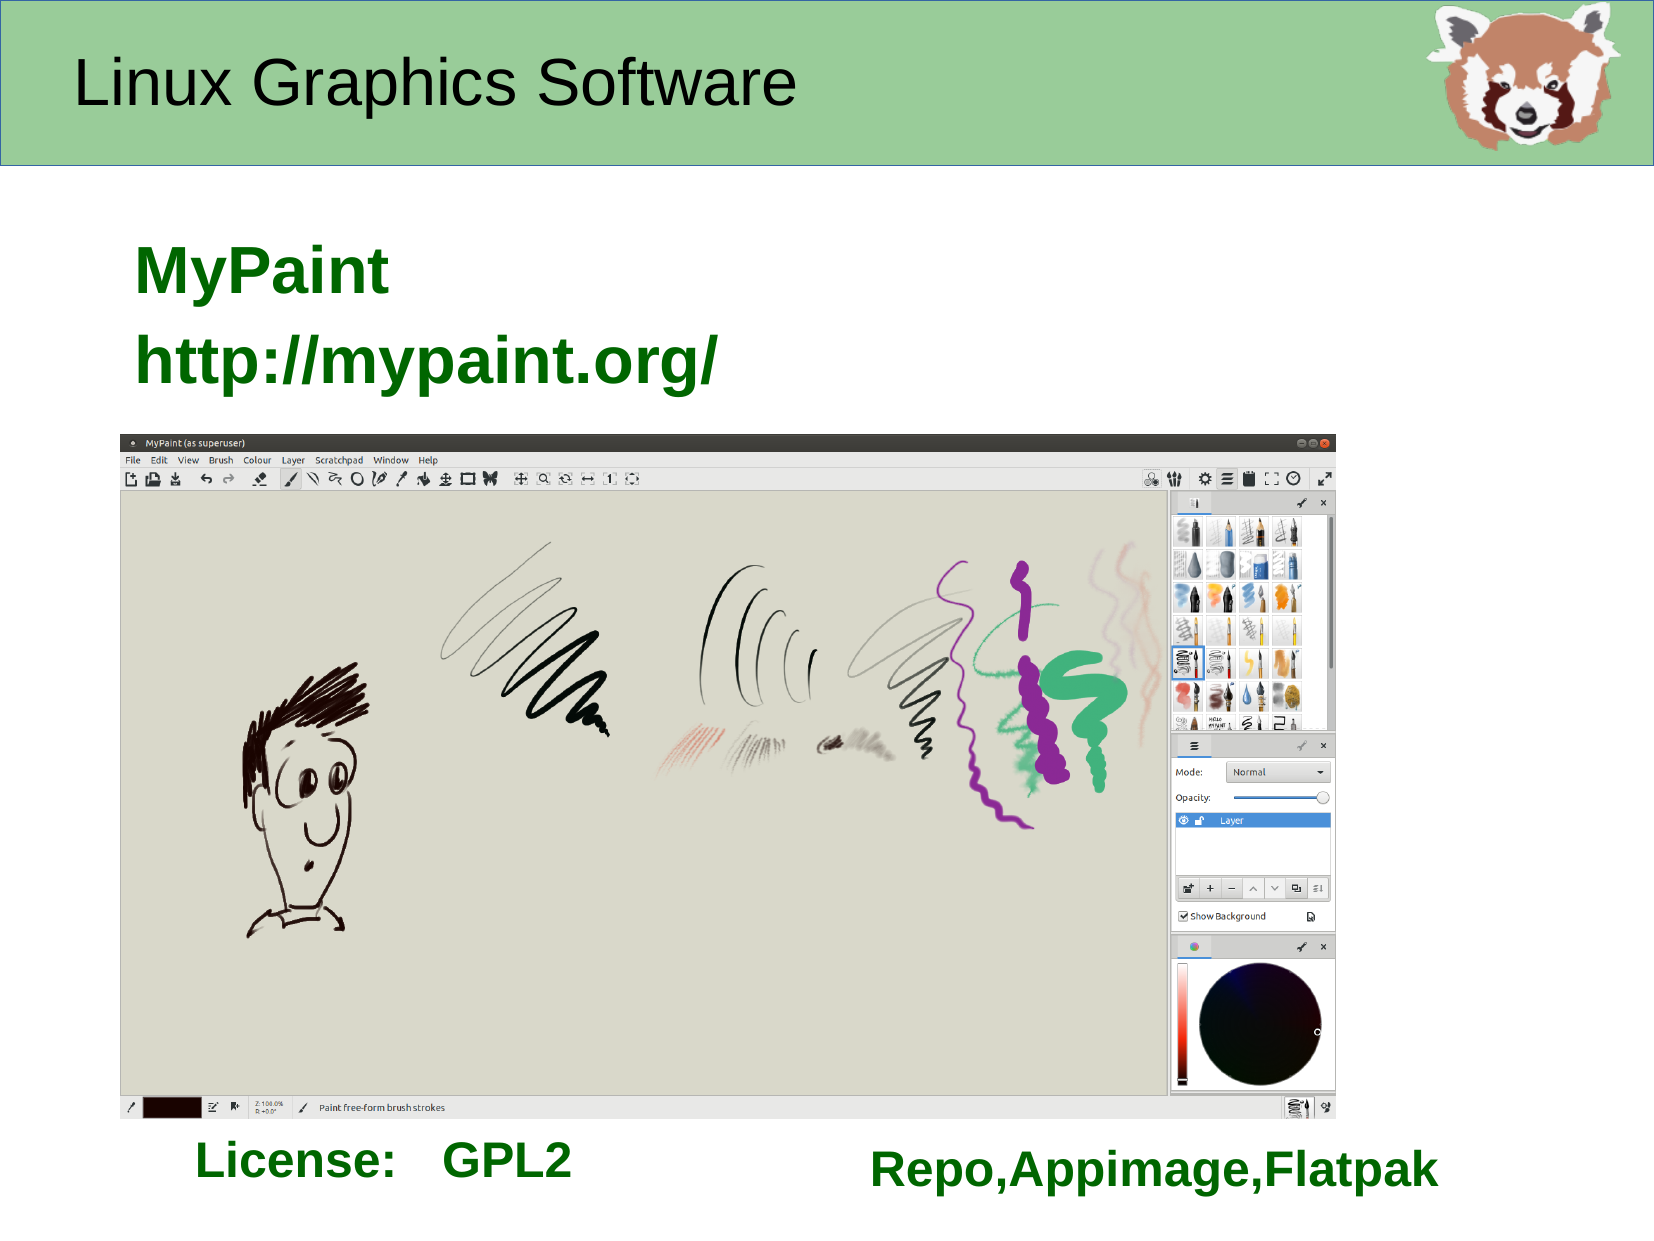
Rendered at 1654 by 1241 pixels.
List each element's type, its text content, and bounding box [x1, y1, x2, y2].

picture [120, 434, 1336, 1119]
text_box MyPaint [120, 225, 466, 315]
text_box GPL2 [427, 1125, 588, 1196]
text_box License: [180, 1125, 413, 1196]
text_box [0, 0, 1654, 166]
title Linux Graphics Software [0, 15, 856, 151]
picture [1426, 2, 1621, 151]
text_box http://mypaint.org/ [120, 315, 1530, 406]
text_box Repo,Appimage,Flatpak [855, 1133, 1593, 1241]
